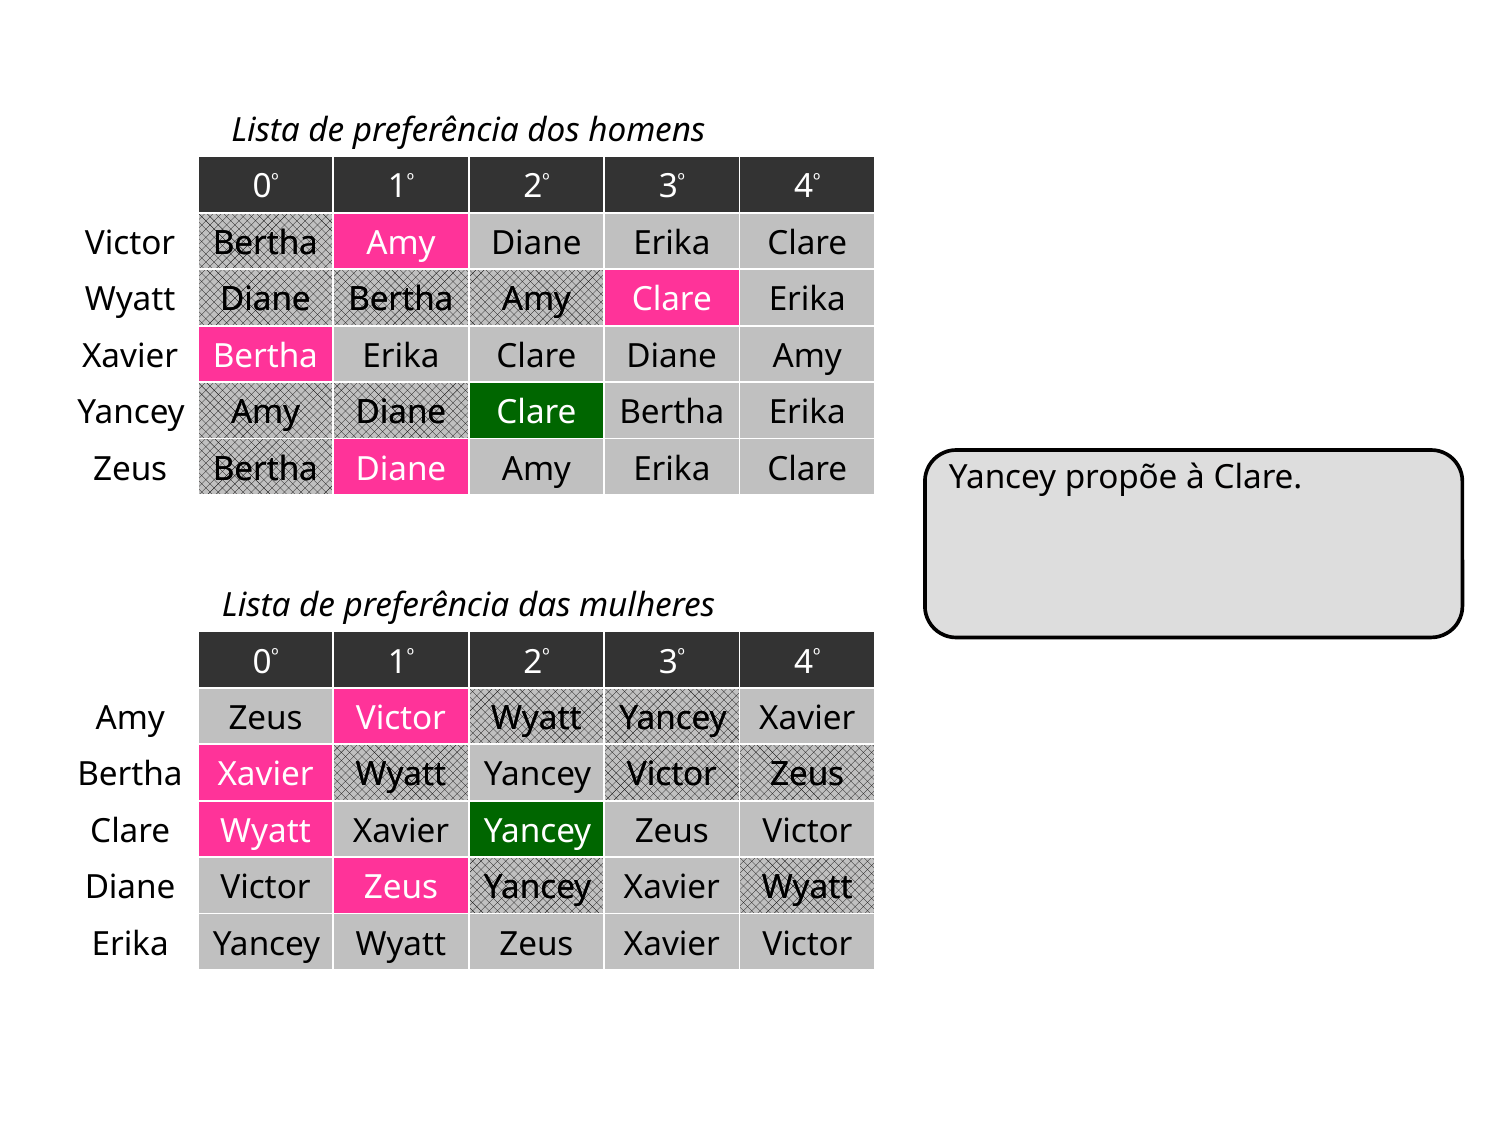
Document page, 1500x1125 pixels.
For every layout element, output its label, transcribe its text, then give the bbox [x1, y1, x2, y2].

text_box Bertha [197, 438, 334, 496]
text_box Victor [604, 745, 739, 801]
text_box Victor [333, 687, 468, 744]
text_box Bertha [333, 269, 468, 326]
text_box Wyatt [333, 744, 469, 801]
text_box Diane [197, 269, 333, 326]
text_box Amy [197, 382, 333, 438]
text_box Yancey propõe à Clare. [924, 450, 1463, 638]
text_box Diane [334, 439, 469, 496]
text_box Wyatt [468, 687, 605, 745]
text_box Diane [333, 382, 469, 439]
text_box Bertha [197, 326, 334, 382]
text_box Bertha [197, 212, 334, 269]
text_box Clare [469, 382, 605, 439]
text_box Clare [605, 269, 740, 326]
text_box Amy [468, 269, 605, 326]
text_box Xavier [197, 744, 333, 800]
text_box Yancey [468, 800, 605, 857]
text_box Zeus [333, 857, 468, 914]
text_box Yancey [605, 687, 740, 745]
text_box Yancey [468, 857, 605, 914]
text_box Amy [334, 212, 469, 269]
text_box Wyatt [739, 857, 875, 914]
text_box Zeus [739, 744, 875, 801]
text_box Wyatt [197, 800, 334, 858]
